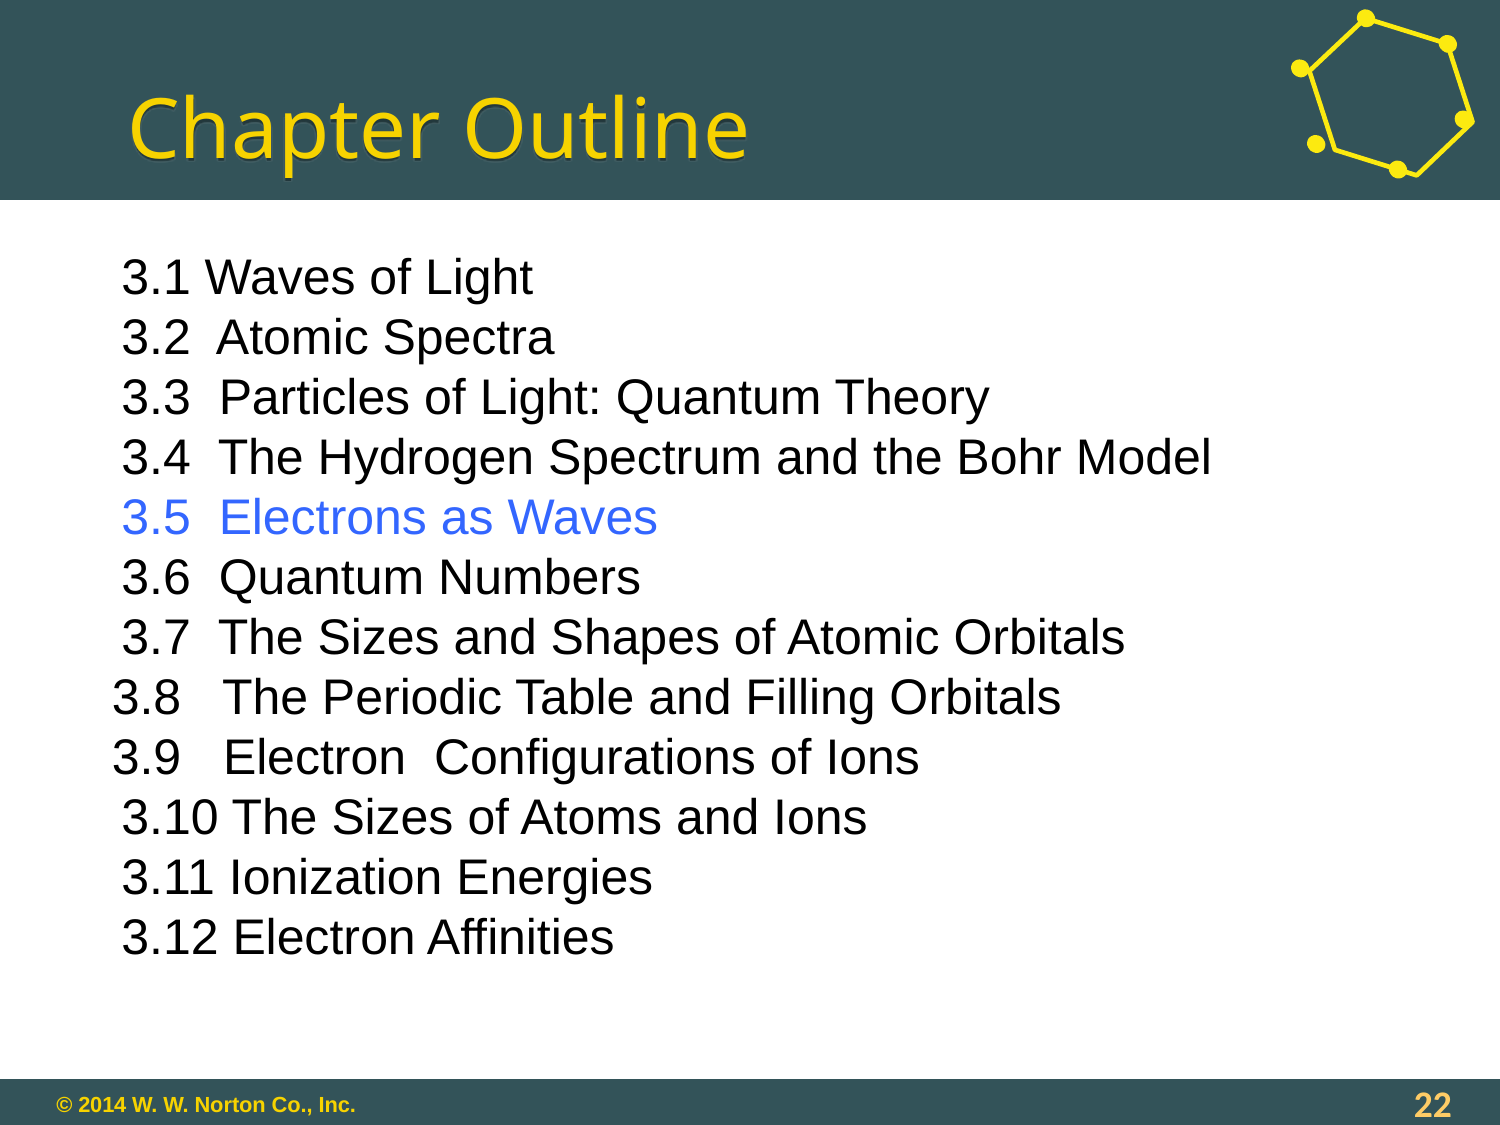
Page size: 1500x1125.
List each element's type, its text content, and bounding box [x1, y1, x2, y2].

list 3.1 Waves of Light 3.2 Atomic Spectra 3.3 Particles of Light: Quantum Theory 3.4 The Hydrogen Spectrum and the Bohr Model 3.5 Electrons as Waves 3.6 Quantum Numbers 3.7 The Sizes and Shapes of Atomic Orbitals 3.8 The Periodic Table and Filling Orbitals 3.9 Electron Configurations of Ions 3.10 The Sizes of Atoms and Ions 3.11 Ionization Energies 3.12 Electron Affinities [96, 237, 1322, 988]
title Chapter Outline [112, 50, 1388, 200]
slide_number <number> [1398, 1076, 1468, 1125]
